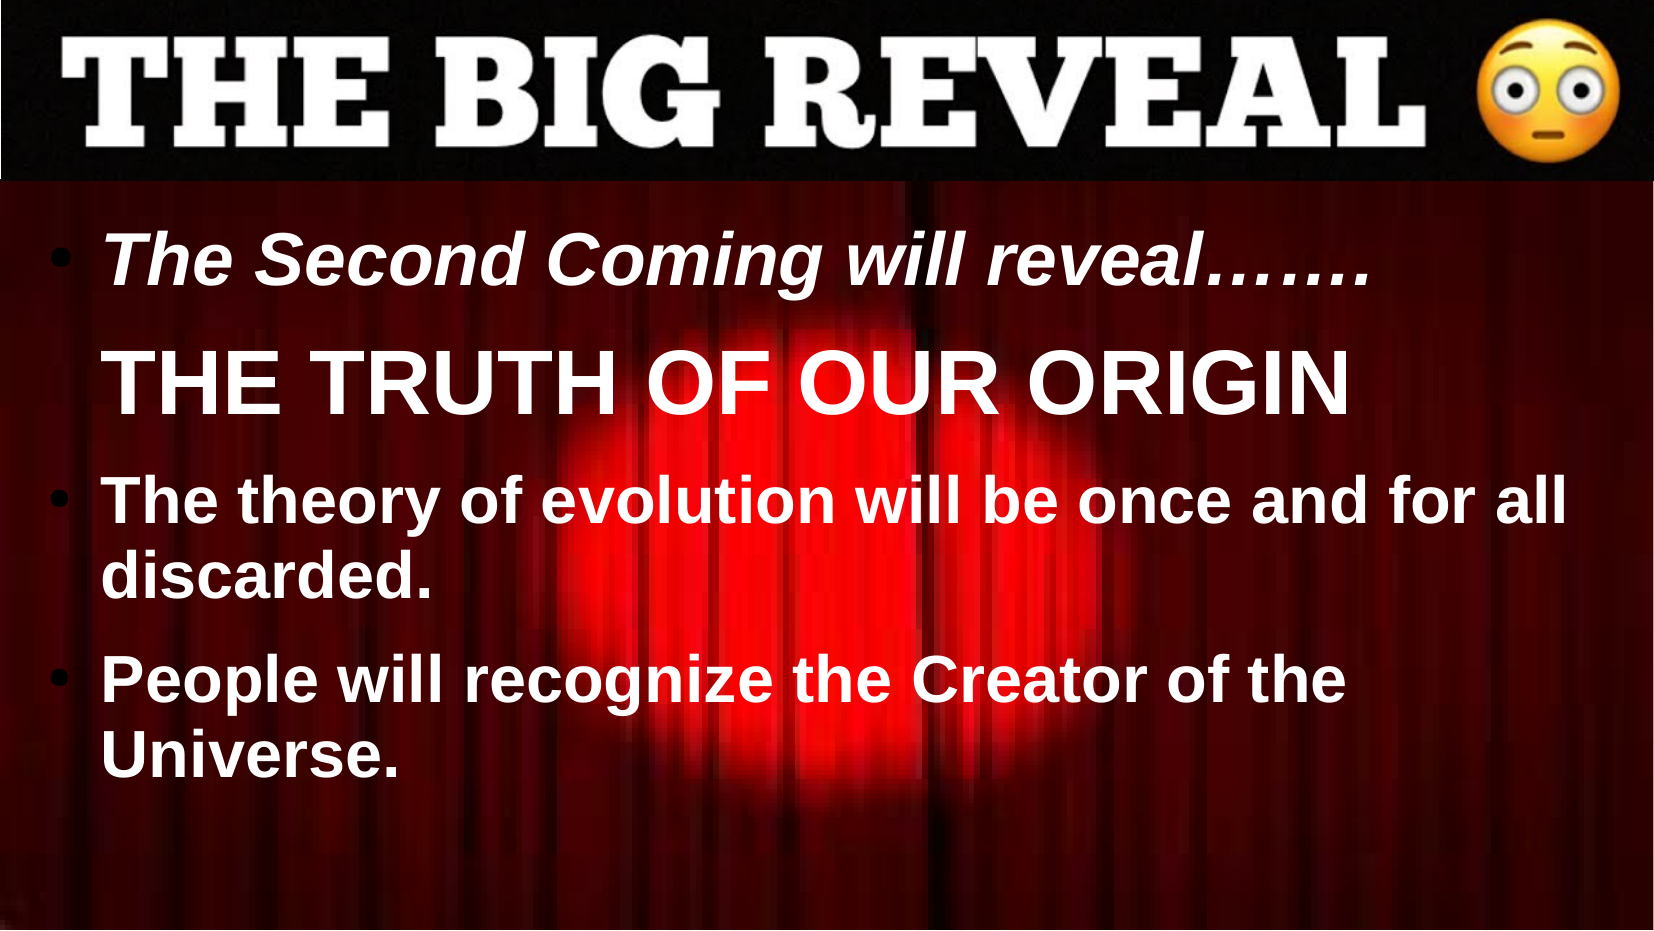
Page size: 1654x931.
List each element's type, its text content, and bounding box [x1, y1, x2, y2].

picture [0, 0, 1654, 930]
list The Second Coming will reveal……. THE TRUTH OF OUR ORIGIN The theory of evolution will be once and for all discarded. People will recognize the Creator of the Universe. [30, 217, 1606, 886]
